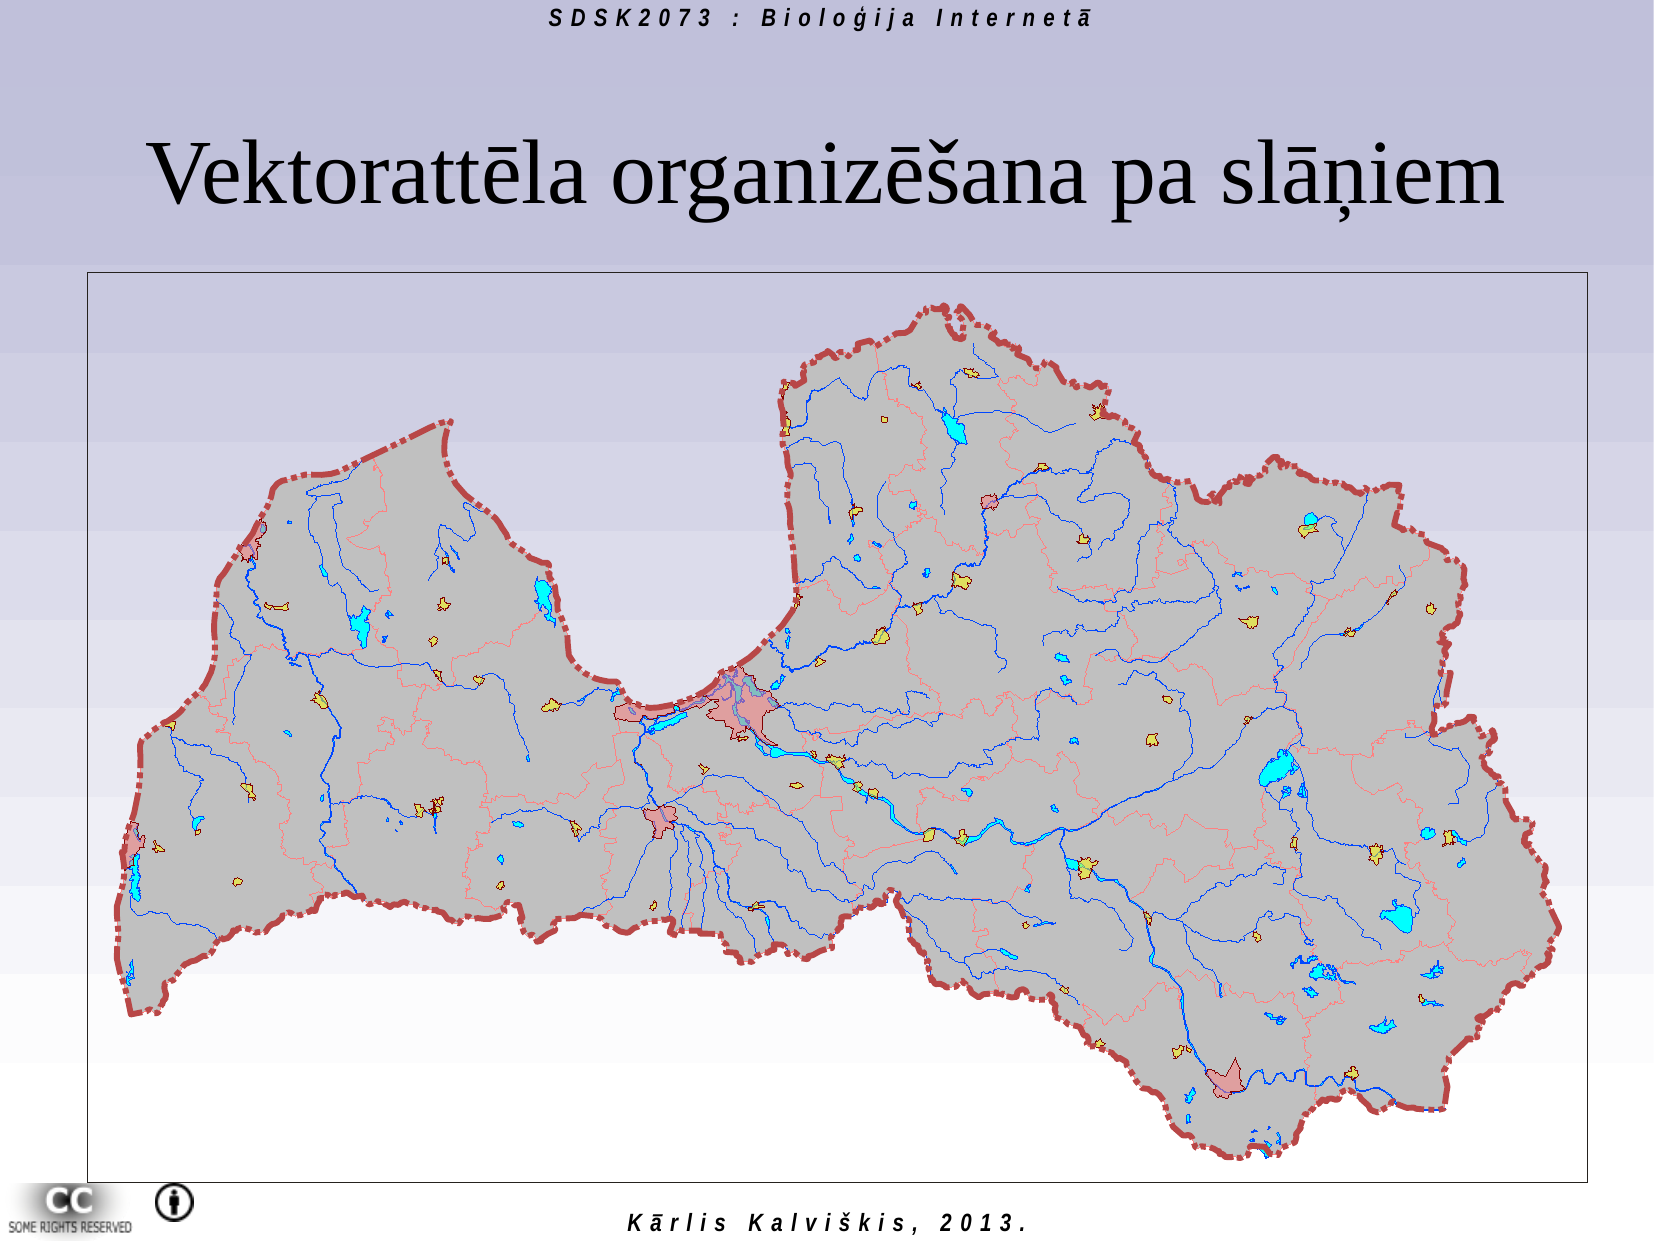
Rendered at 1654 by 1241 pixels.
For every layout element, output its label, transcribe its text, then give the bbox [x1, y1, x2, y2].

text_box [117, 307, 1556, 1157]
picture [0, 0, 1654, 1241]
title Vektorattēla organizēšana pa slāņiem [29, 49, 1625, 296]
text_box [1260, 1150, 1269, 1159]
